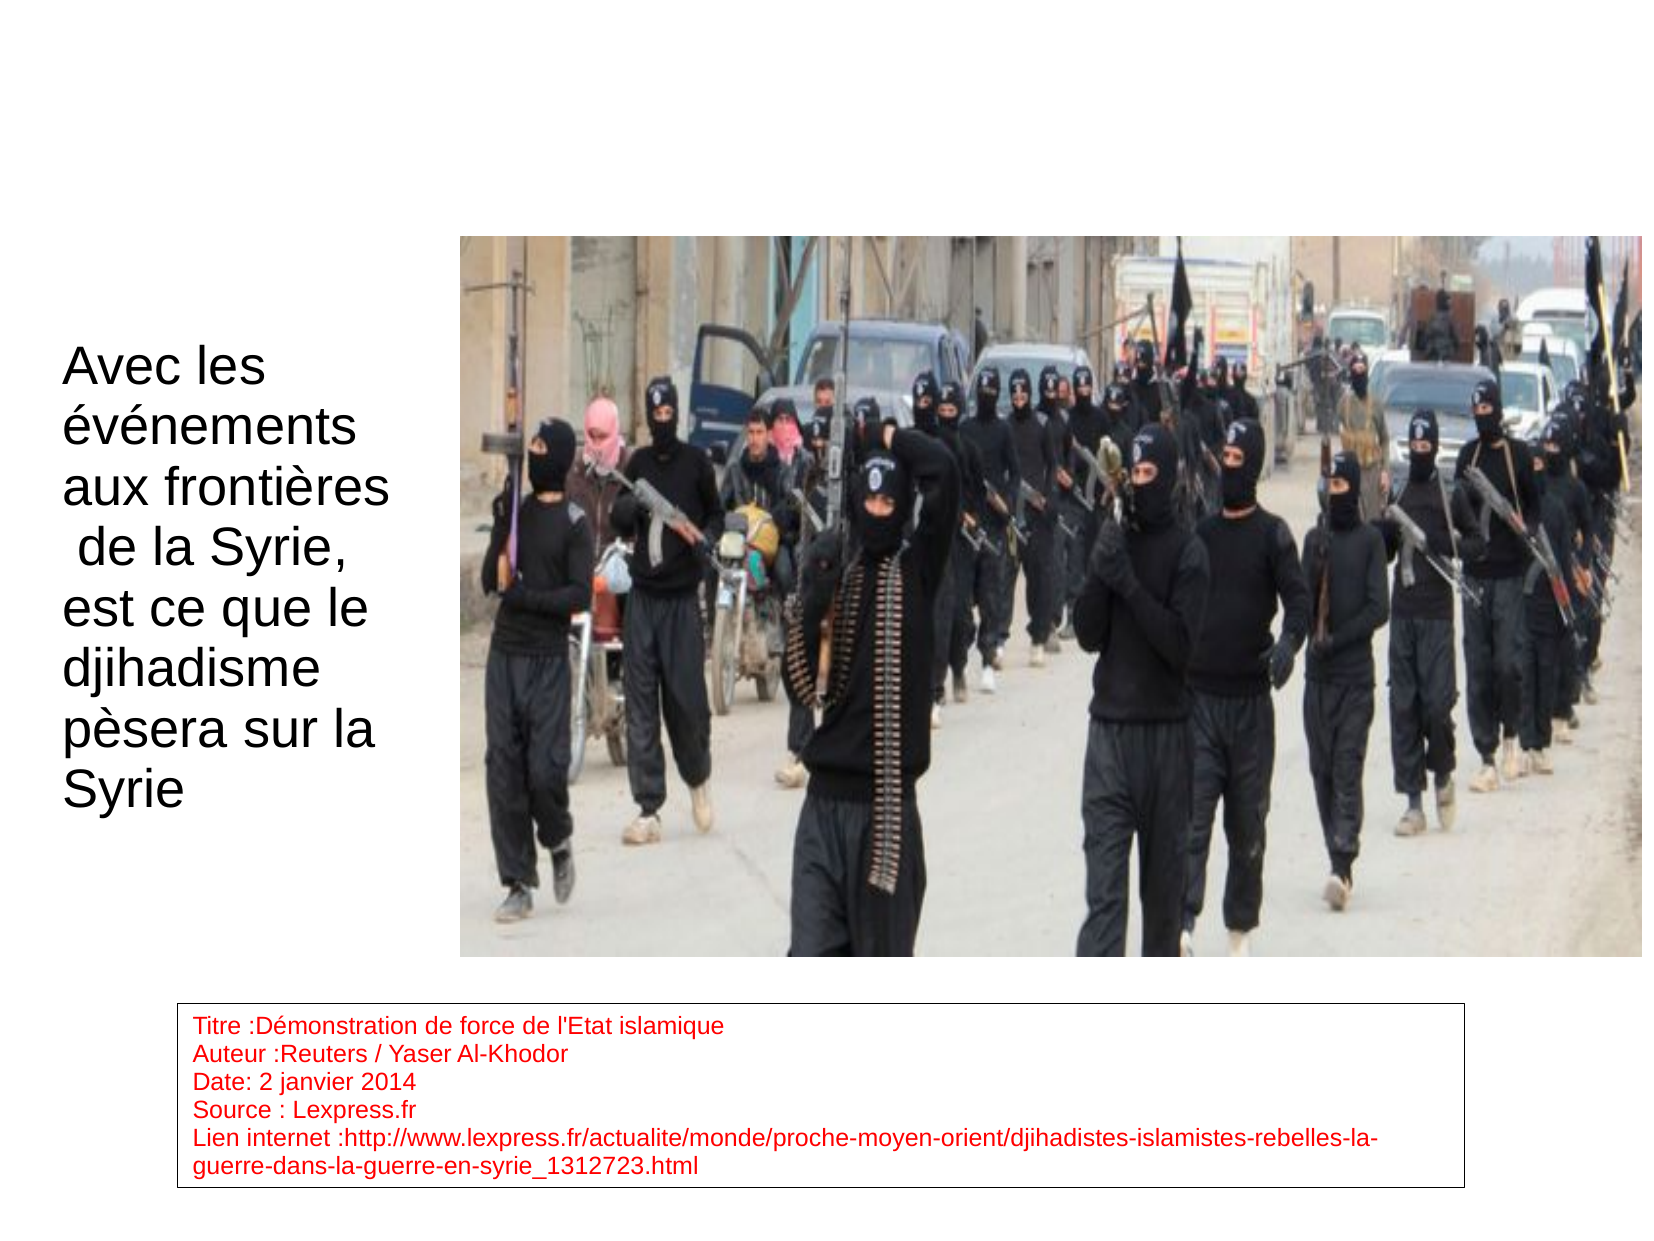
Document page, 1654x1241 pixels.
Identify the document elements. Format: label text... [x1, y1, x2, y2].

text_box Avec les événements aux frontières de la Syrie, est ce que le djihadisme pèsera sur la Syrie [47, 327, 414, 827]
picture [460, 236, 1642, 957]
text_box Titre :Démonstration de force de l'Etat islamique Auteur :Reuters / Yaser Al-Khodor Date: 2 janvier 2014 Source : Lexpress.fr Lien internet :http://www.lexpress.fr/actualite/monde/proche-moyen-orient/djihadistes-islamistes-rebelles-la-guerre-dans-la-guerre-en-syrie_1312723.html [177, 1003, 1465, 1188]
